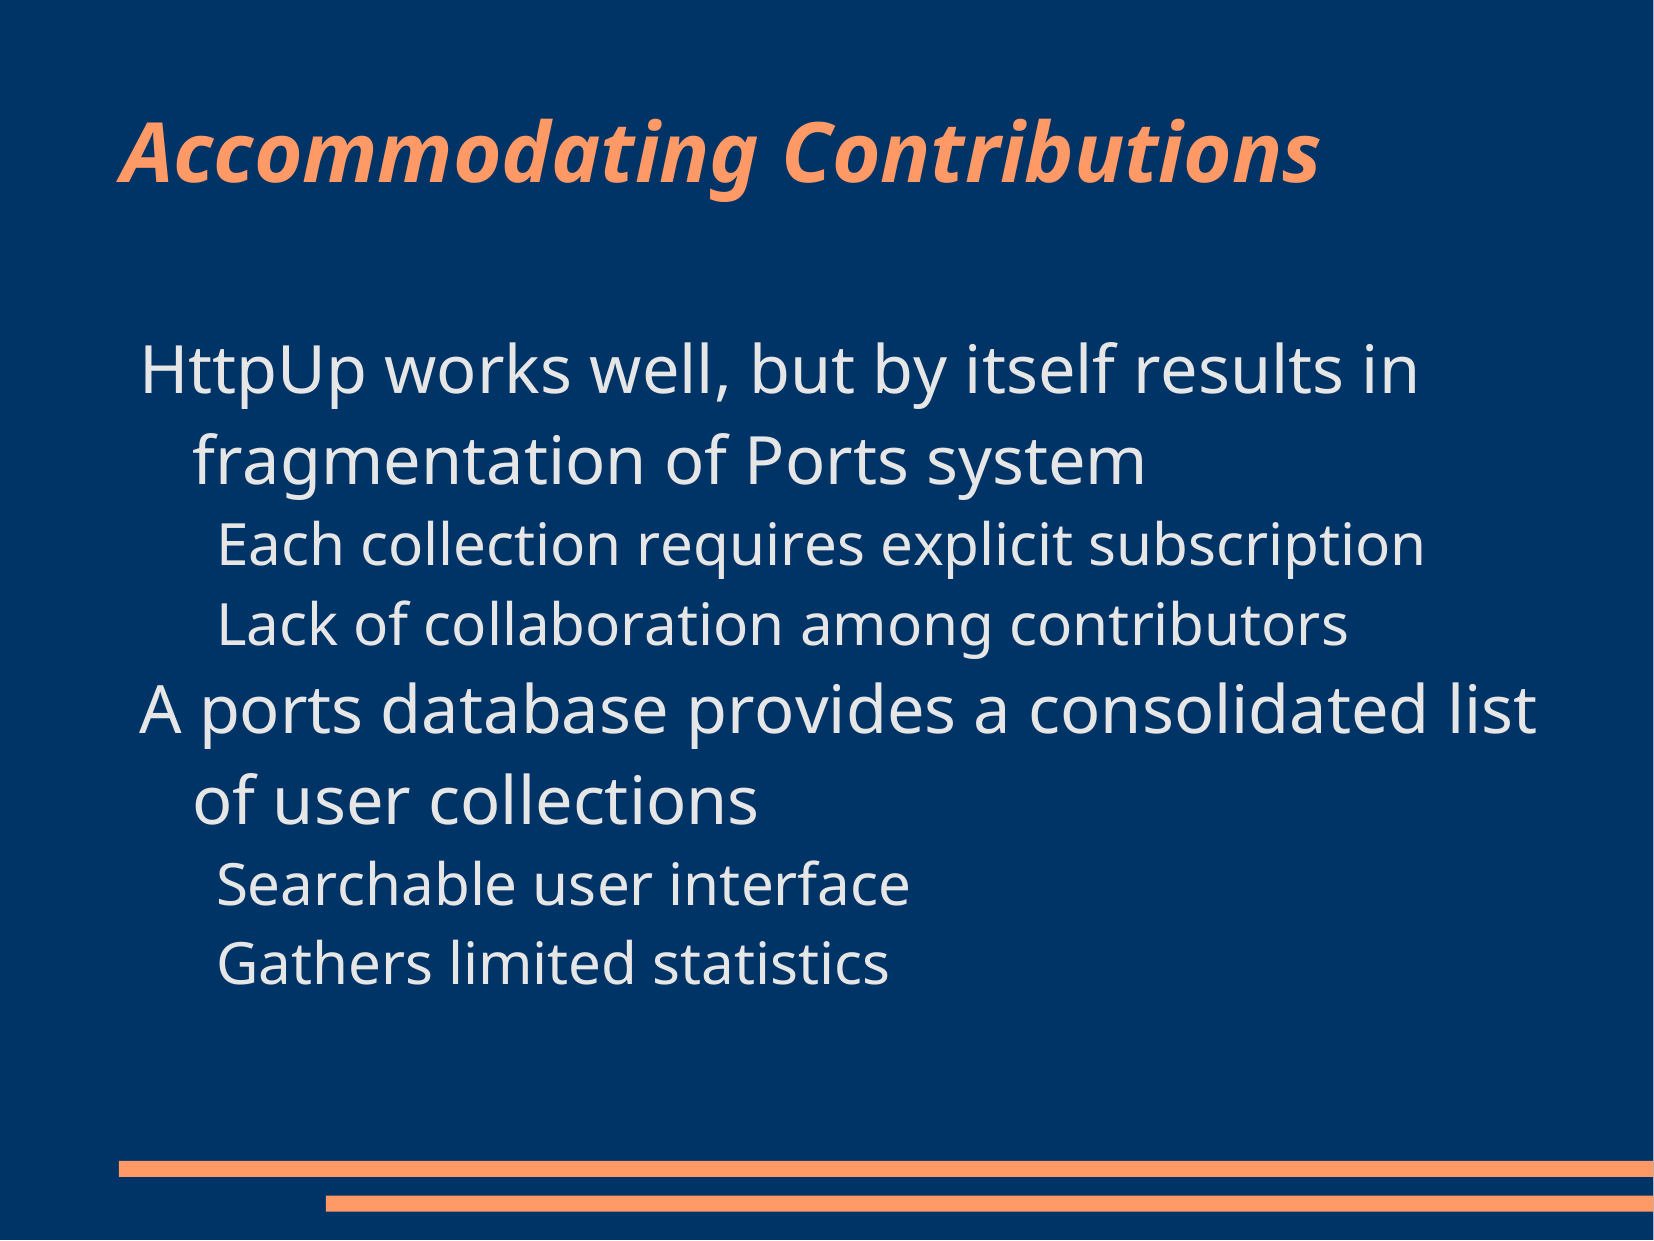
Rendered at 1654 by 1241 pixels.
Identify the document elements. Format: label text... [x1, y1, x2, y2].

list HttpUp works well, but by itself results in fragmentation of Ports system Each collection requires explicit subscription Lack of collaboration among contributors A ports database provides a consolidated list of user collections Searchable user interface Gathers limited statistics [121, 322, 1561, 1133]
title Accommodating Contributions [121, 46, 1534, 254]
